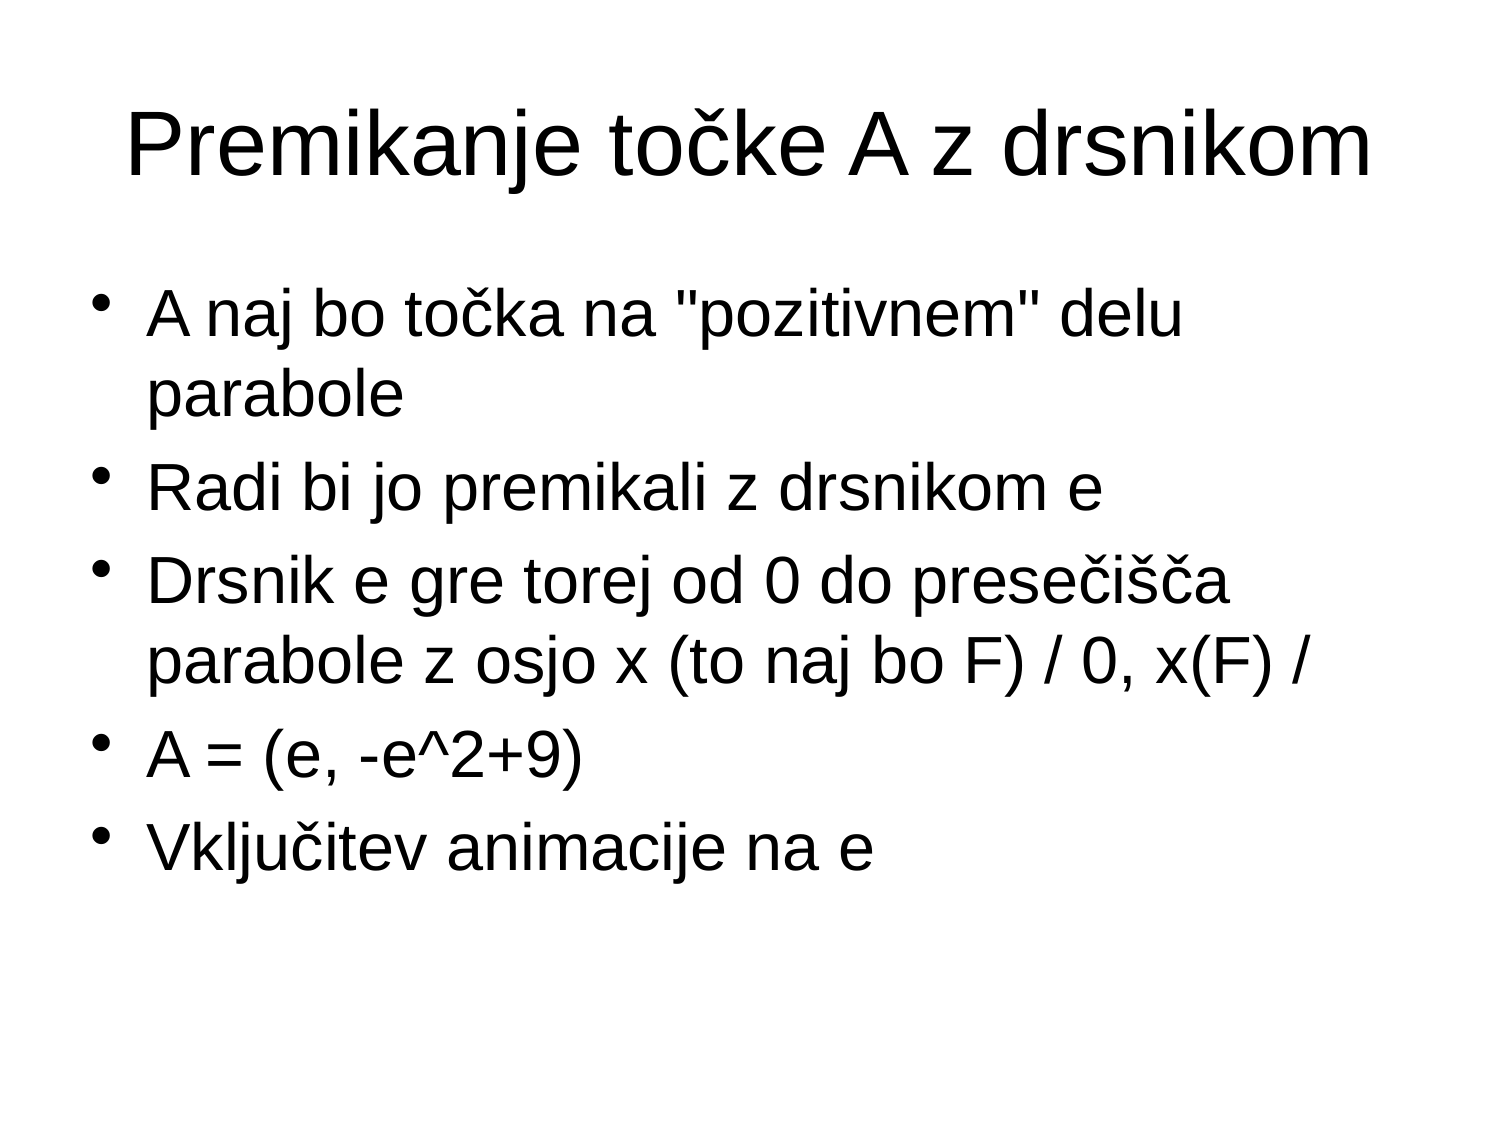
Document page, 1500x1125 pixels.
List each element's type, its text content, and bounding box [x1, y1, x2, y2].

list A naj bo točka na "pozitivnem" delu parabole Radi bi jo premikali z drsnikom e Drsnik e gre torej od 0 do presečišča parabole z osjo x (to naj bo F) / 0, x(F) / A = (e, -e^2+9) Vključitev animacije na e [75, 262, 1425, 1005]
title Premikanje točke A z drsnikom [75, 45, 1425, 233]
